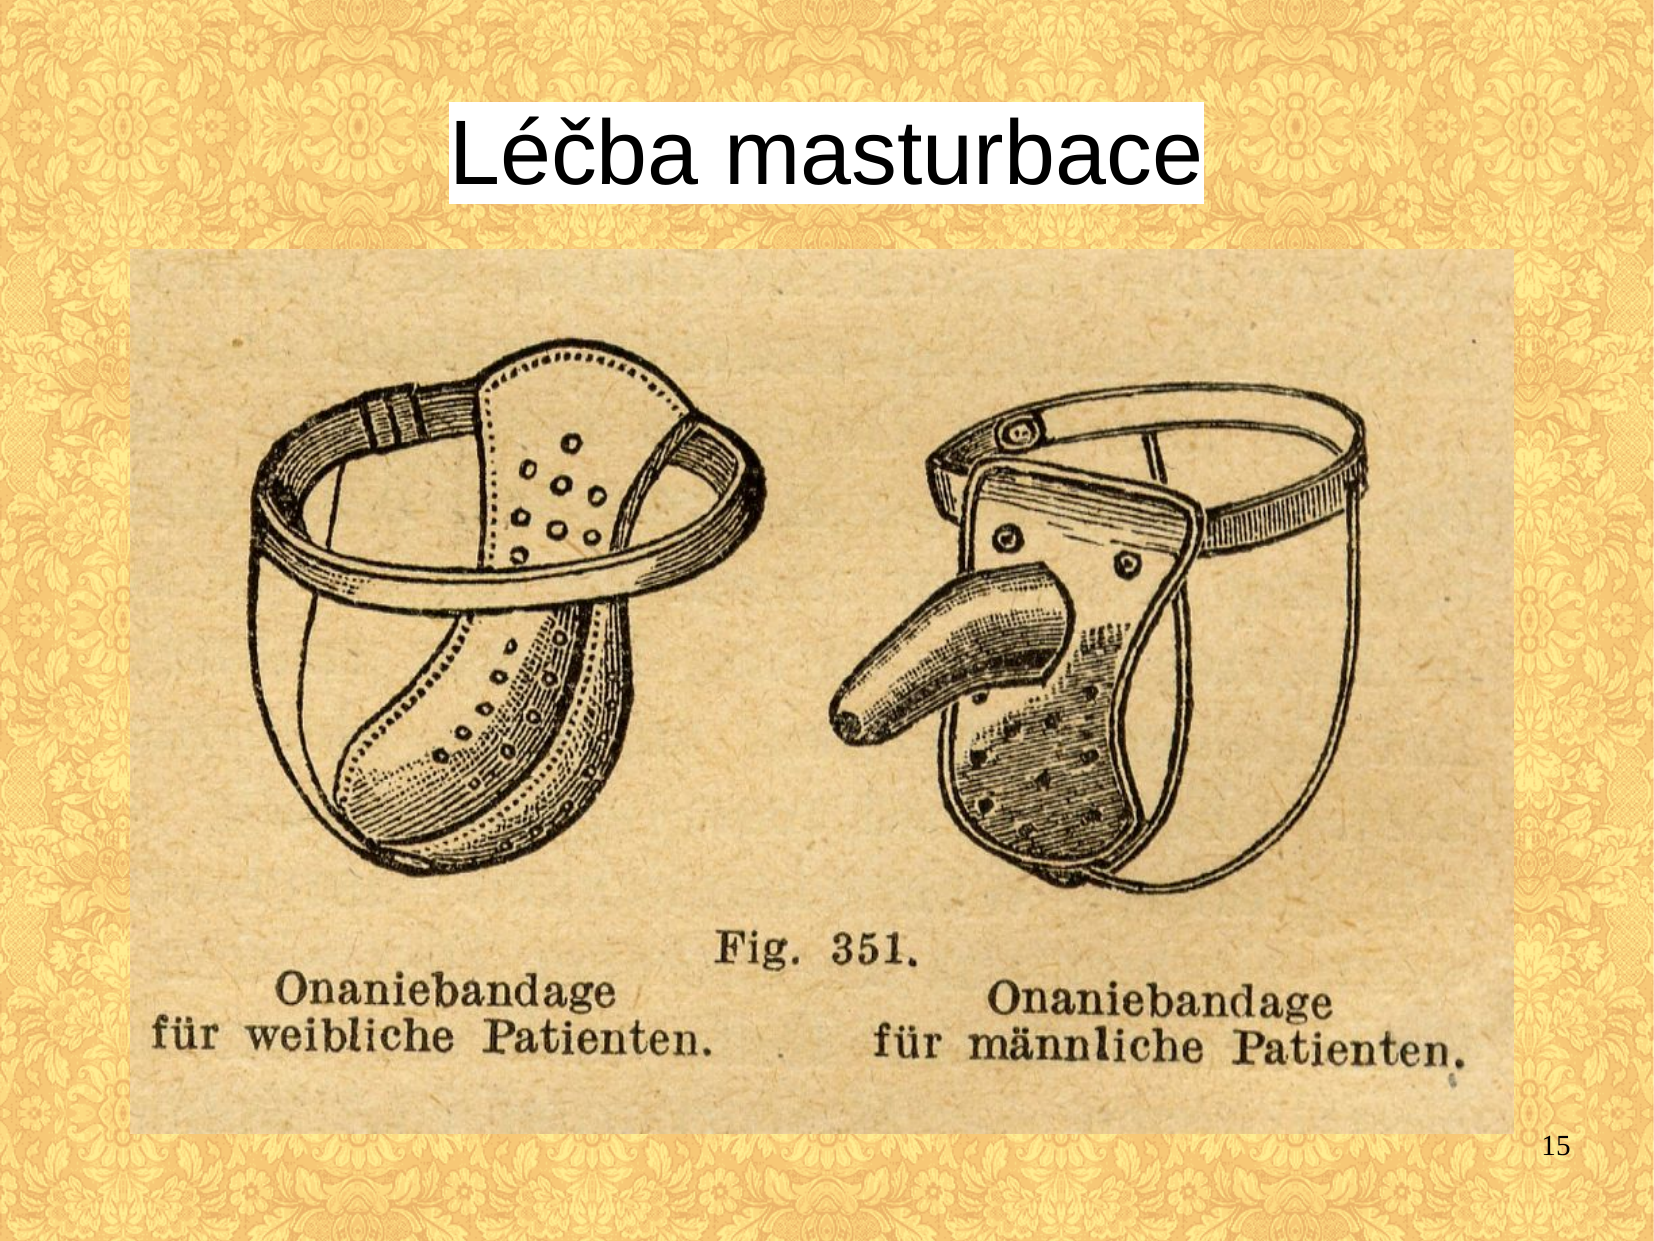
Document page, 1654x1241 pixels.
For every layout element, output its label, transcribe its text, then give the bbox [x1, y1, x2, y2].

title Léčba masturbace [82, 49, 1571, 257]
picture [0, 0, 1654, 1241]
